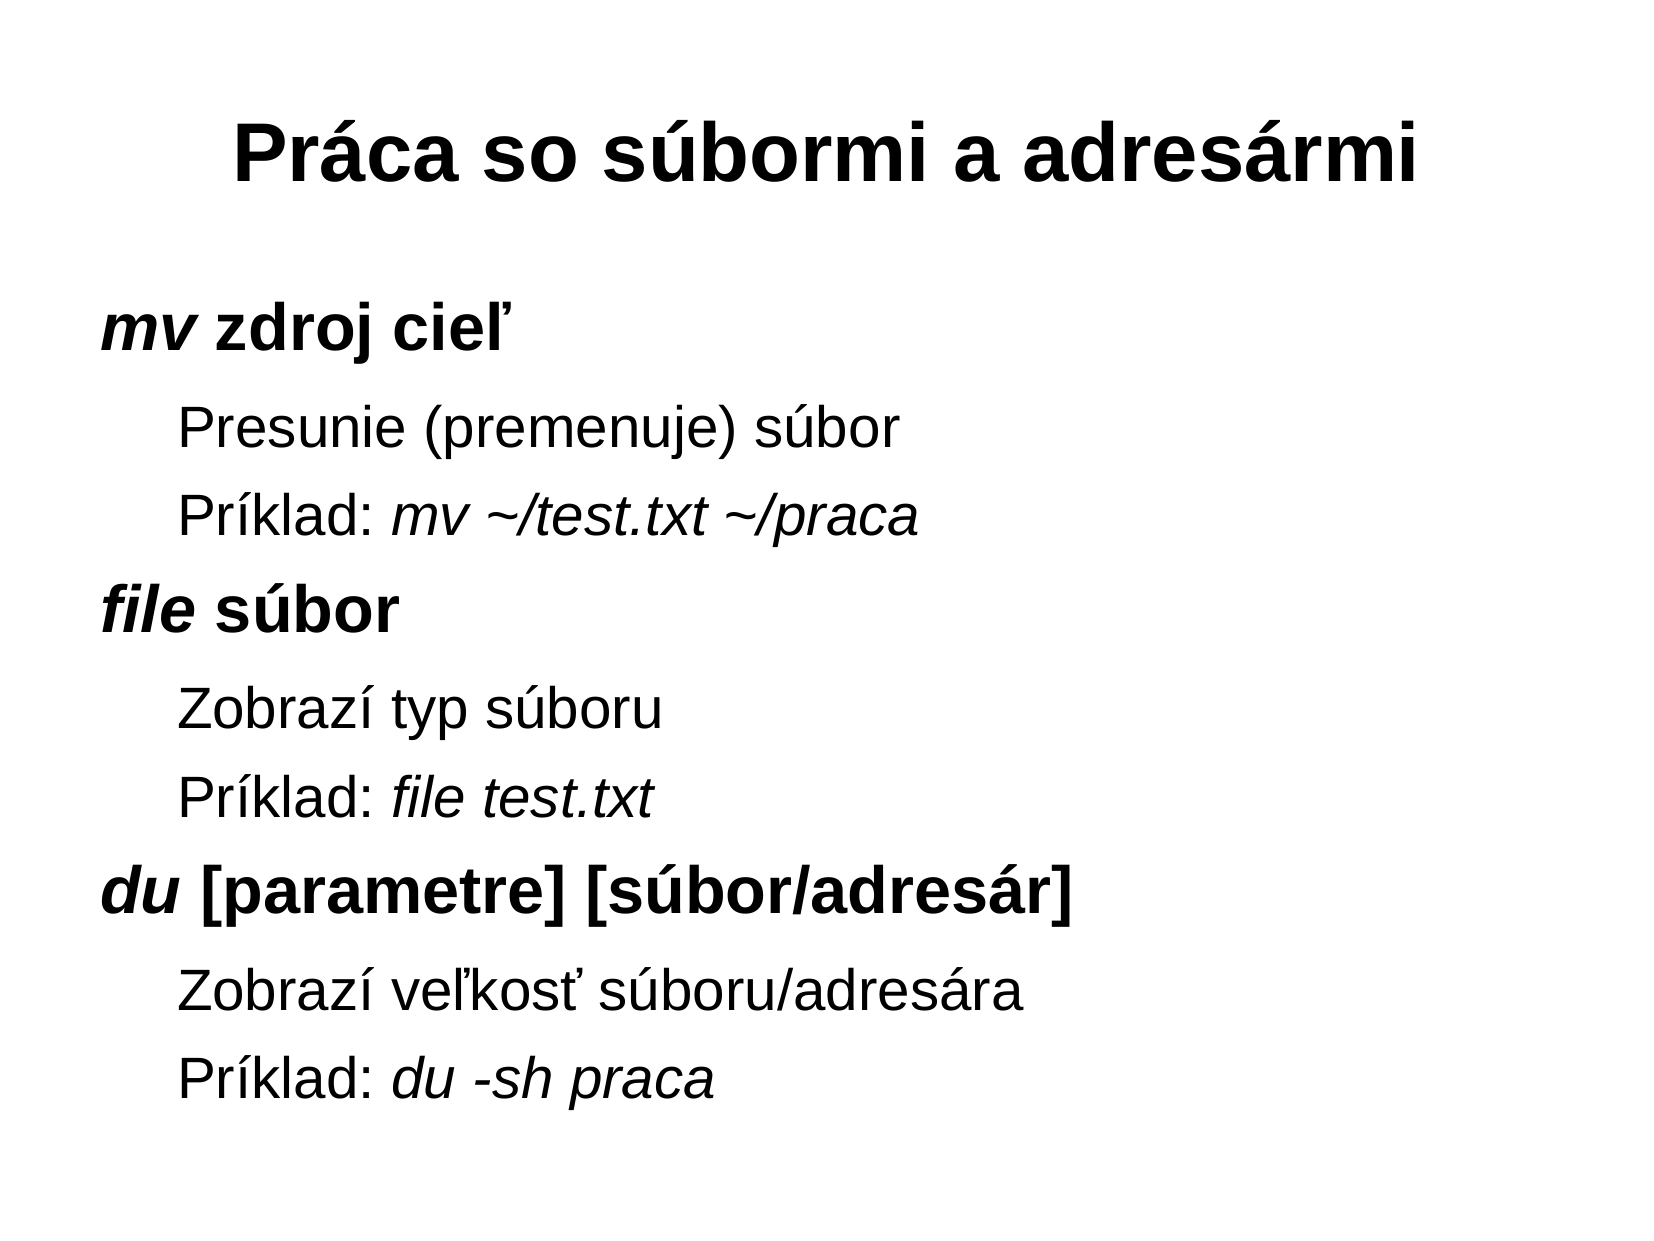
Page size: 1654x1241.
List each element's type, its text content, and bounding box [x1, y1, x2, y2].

list mv zdroj cieľ Presunie (premenuje) súbor Príklad: mv ~/test.txt ~/praca file súbor Zobrazí typ súboru Príklad: file test.txt du [parametre] [súbor/adresár] Zobrazí veľkosť súboru/adresára Príklad: du -sh praca [82, 290, 1571, 1123]
title Práca so súbormi a adresármi [82, 49, 1571, 257]
